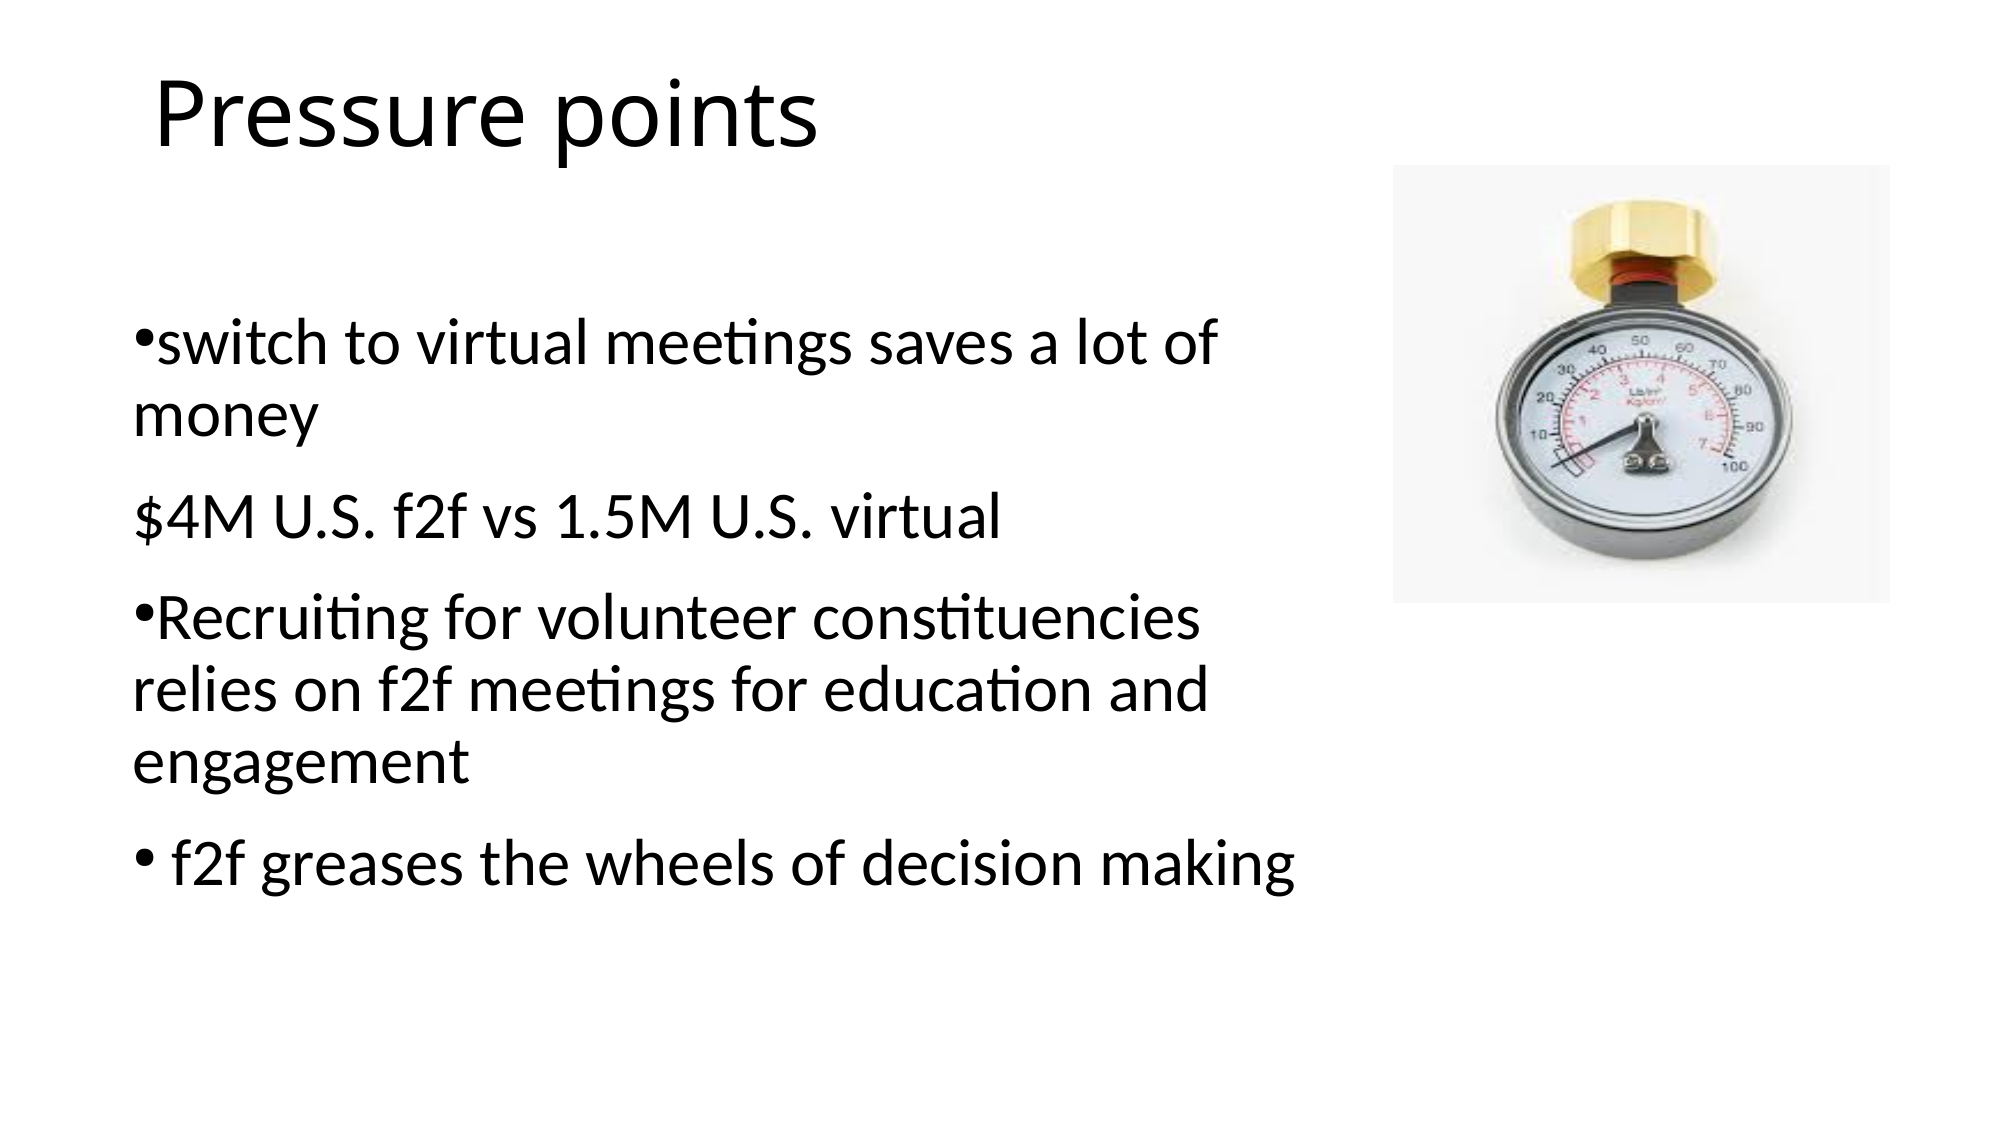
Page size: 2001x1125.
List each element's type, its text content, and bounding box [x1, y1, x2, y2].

title Pressure points [137, 59, 1863, 278]
list switch to virtual meetings saves a lot of money $4M U.S. f2f vs 1.5M U.S. virtual Recruiting for volunteer constituencies relies on f2f meetings for education and engagement f2f greases the wheels of decision making [118, 299, 1347, 1014]
picture [1393, 165, 1890, 603]
